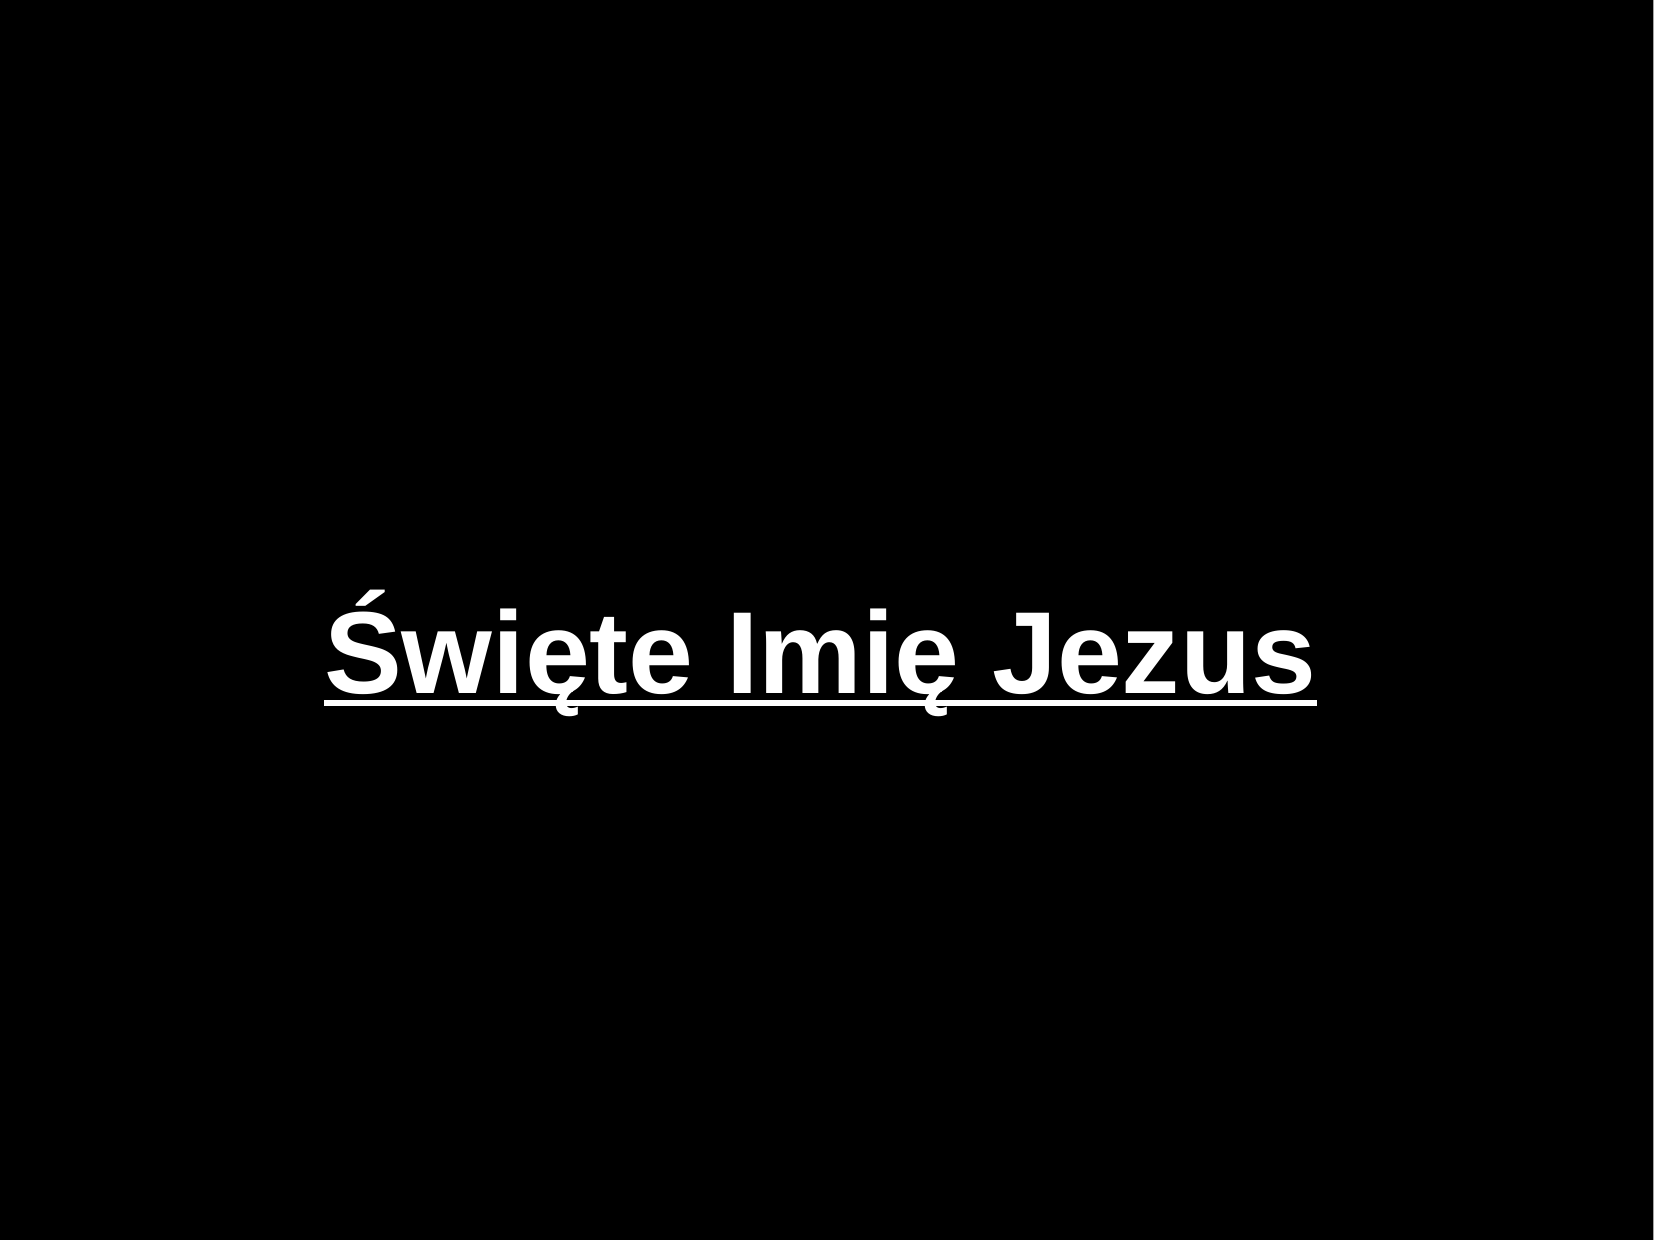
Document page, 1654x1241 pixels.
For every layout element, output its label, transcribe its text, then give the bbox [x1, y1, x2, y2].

subtitle Święte Imię Jezus [0, 0, 1642, 1241]
